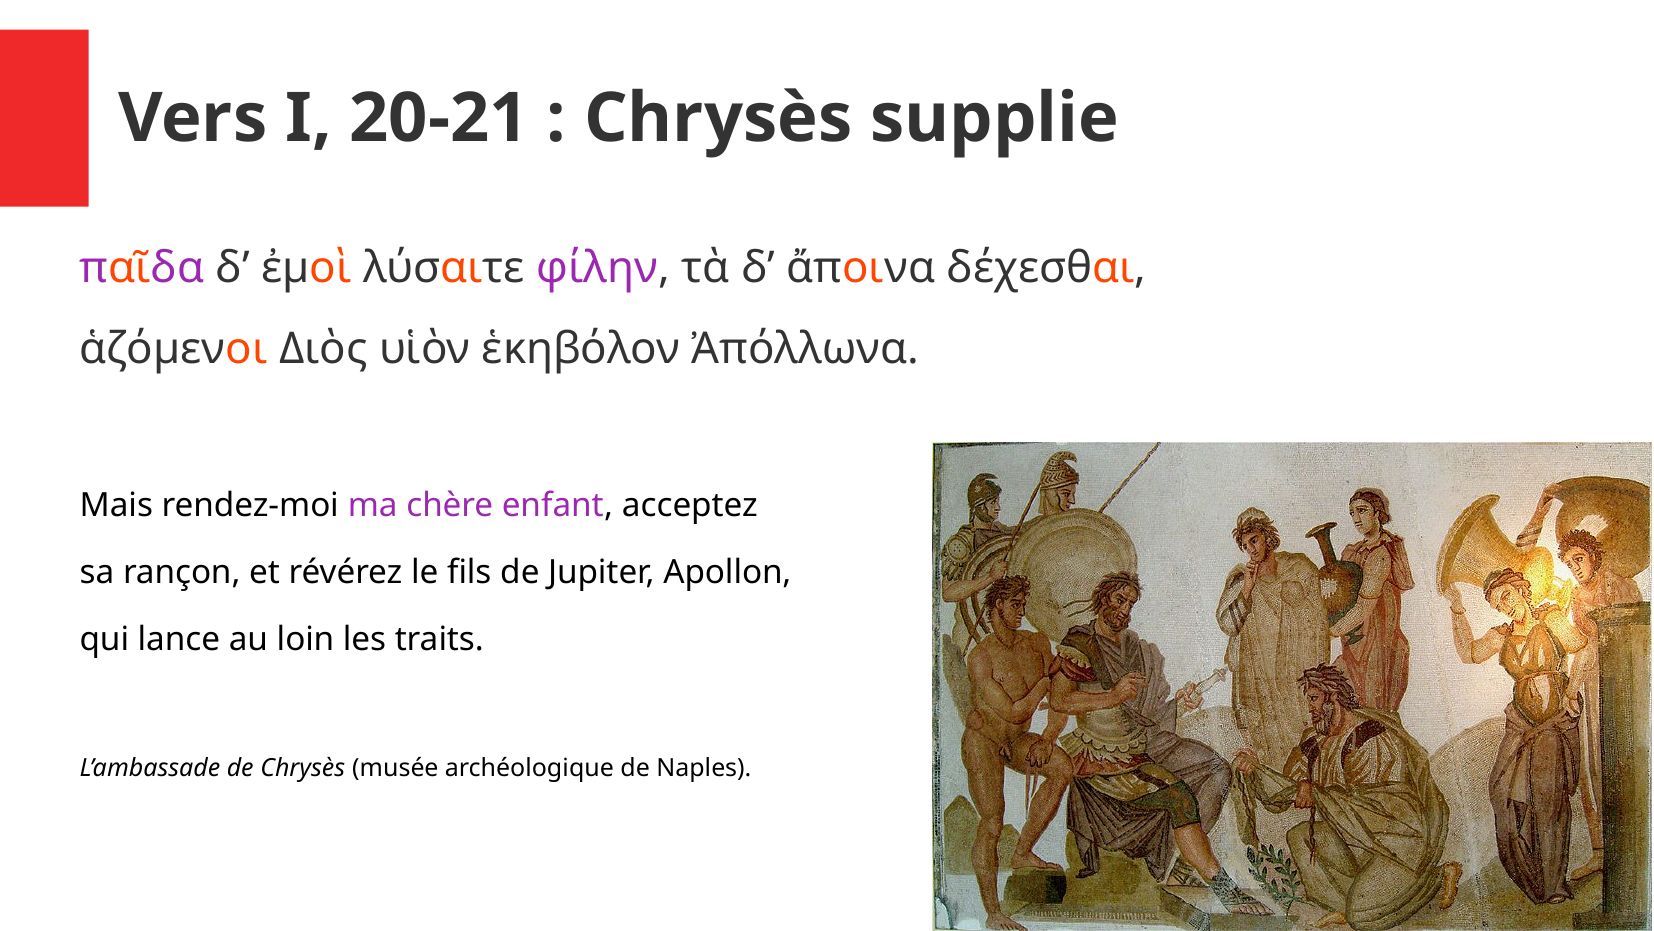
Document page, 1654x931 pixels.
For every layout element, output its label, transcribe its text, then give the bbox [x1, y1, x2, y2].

list παῖδα δ’ ἐμοὶ λύσαιτε φίλην, τὰ δ’ ἄποινα δέχεσθαι, ἁζόμενοι Διὸς υἱὸν ἑκηβόλον Ἀπόλλωνα. Mais rendez-moi ma chère enfant, acceptez sa rançon, et révérez le fils de Jupiter, Apollon, qui lance au loin les traits. L’ambassade de Chrysès (musée archéologique de Naples). [8, 235, 1427, 776]
picture [932, 442, 1652, 931]
title Vers I, 20-21 : Chrysès supplie [118, 37, 1571, 193]
